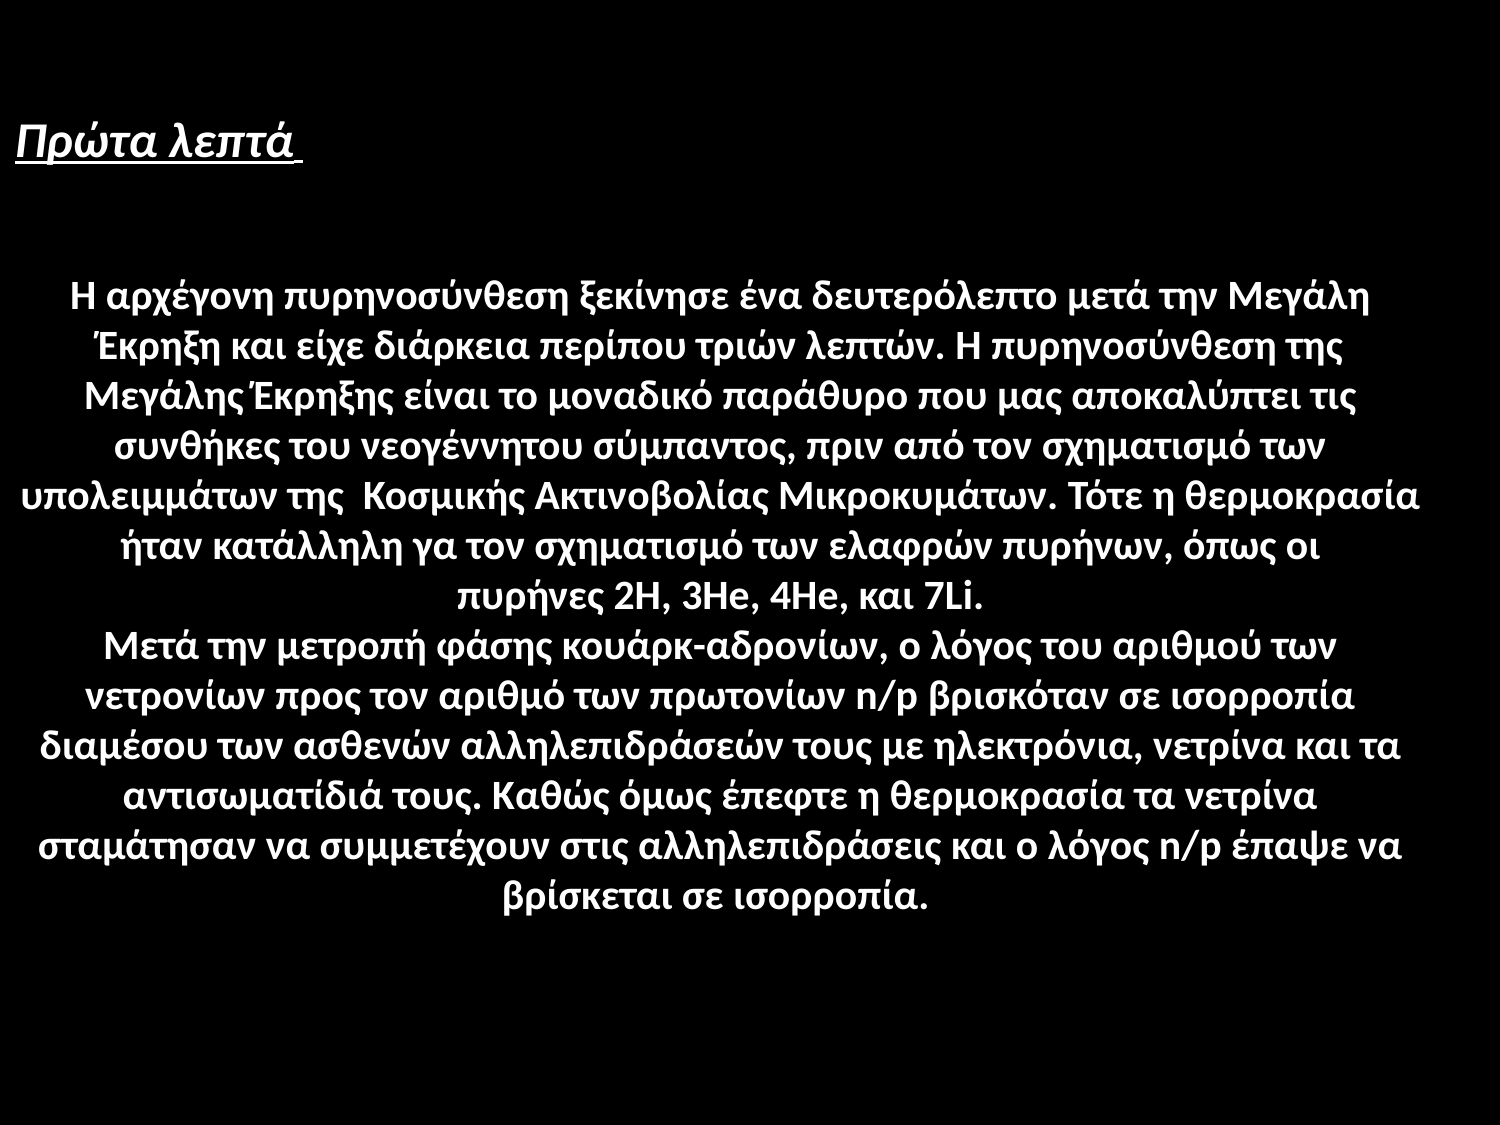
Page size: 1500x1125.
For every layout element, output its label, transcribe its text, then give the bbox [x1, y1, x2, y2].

text_box Πρώτα λεπτά Η αρχέγονη πυρηνοσύνθεση ξεκίνησε ένα δευτερόλεπτο μετά την Μεγάλη Έκρηξη και είχε διάρκεια περίπου τριών λεπτών. Η πυρηνοσύνθεση της Μεγάλης Έκρηξης είναι το μοναδικό παράθυρο που μας αποκαλύπτει τις συνθήκες του νεογέννητου σύμπαντος, πριν από τον σχηματισμό των υπολειμμάτων της Κοσμικής Ακτινοβολίας Μικροκυμάτων. Τότε η θερμοκρασία ήταν κατάλληλη γα τον σχηματισμό των ελαφρών πυρήνων, όπως οι πυρήνες 2Η, 3He, 4He, και 7Li. Μετά την μετροπή φάσης κουάρκ-αδρονίων, ο λόγος του αριθμού των νετρονίων προς τον αριθμό των πρωτονίων n/p βρισκόταν σε ισορροπία διαμέσου των ασθενών αλληλεπιδράσεών τους με ηλεκτρόνια, νετρίνα και τα αντισωματίδιά τους. Καθώς όμως έπεφτε η θερμοκρασία τα νετρίνα σταμάτησαν να συμμετέχουν στις αλληλεπιδράσεις και ο λόγος n/p έπαψε να βρίσκεται σε ισορροπία. [0, 0, 1442, 926]
